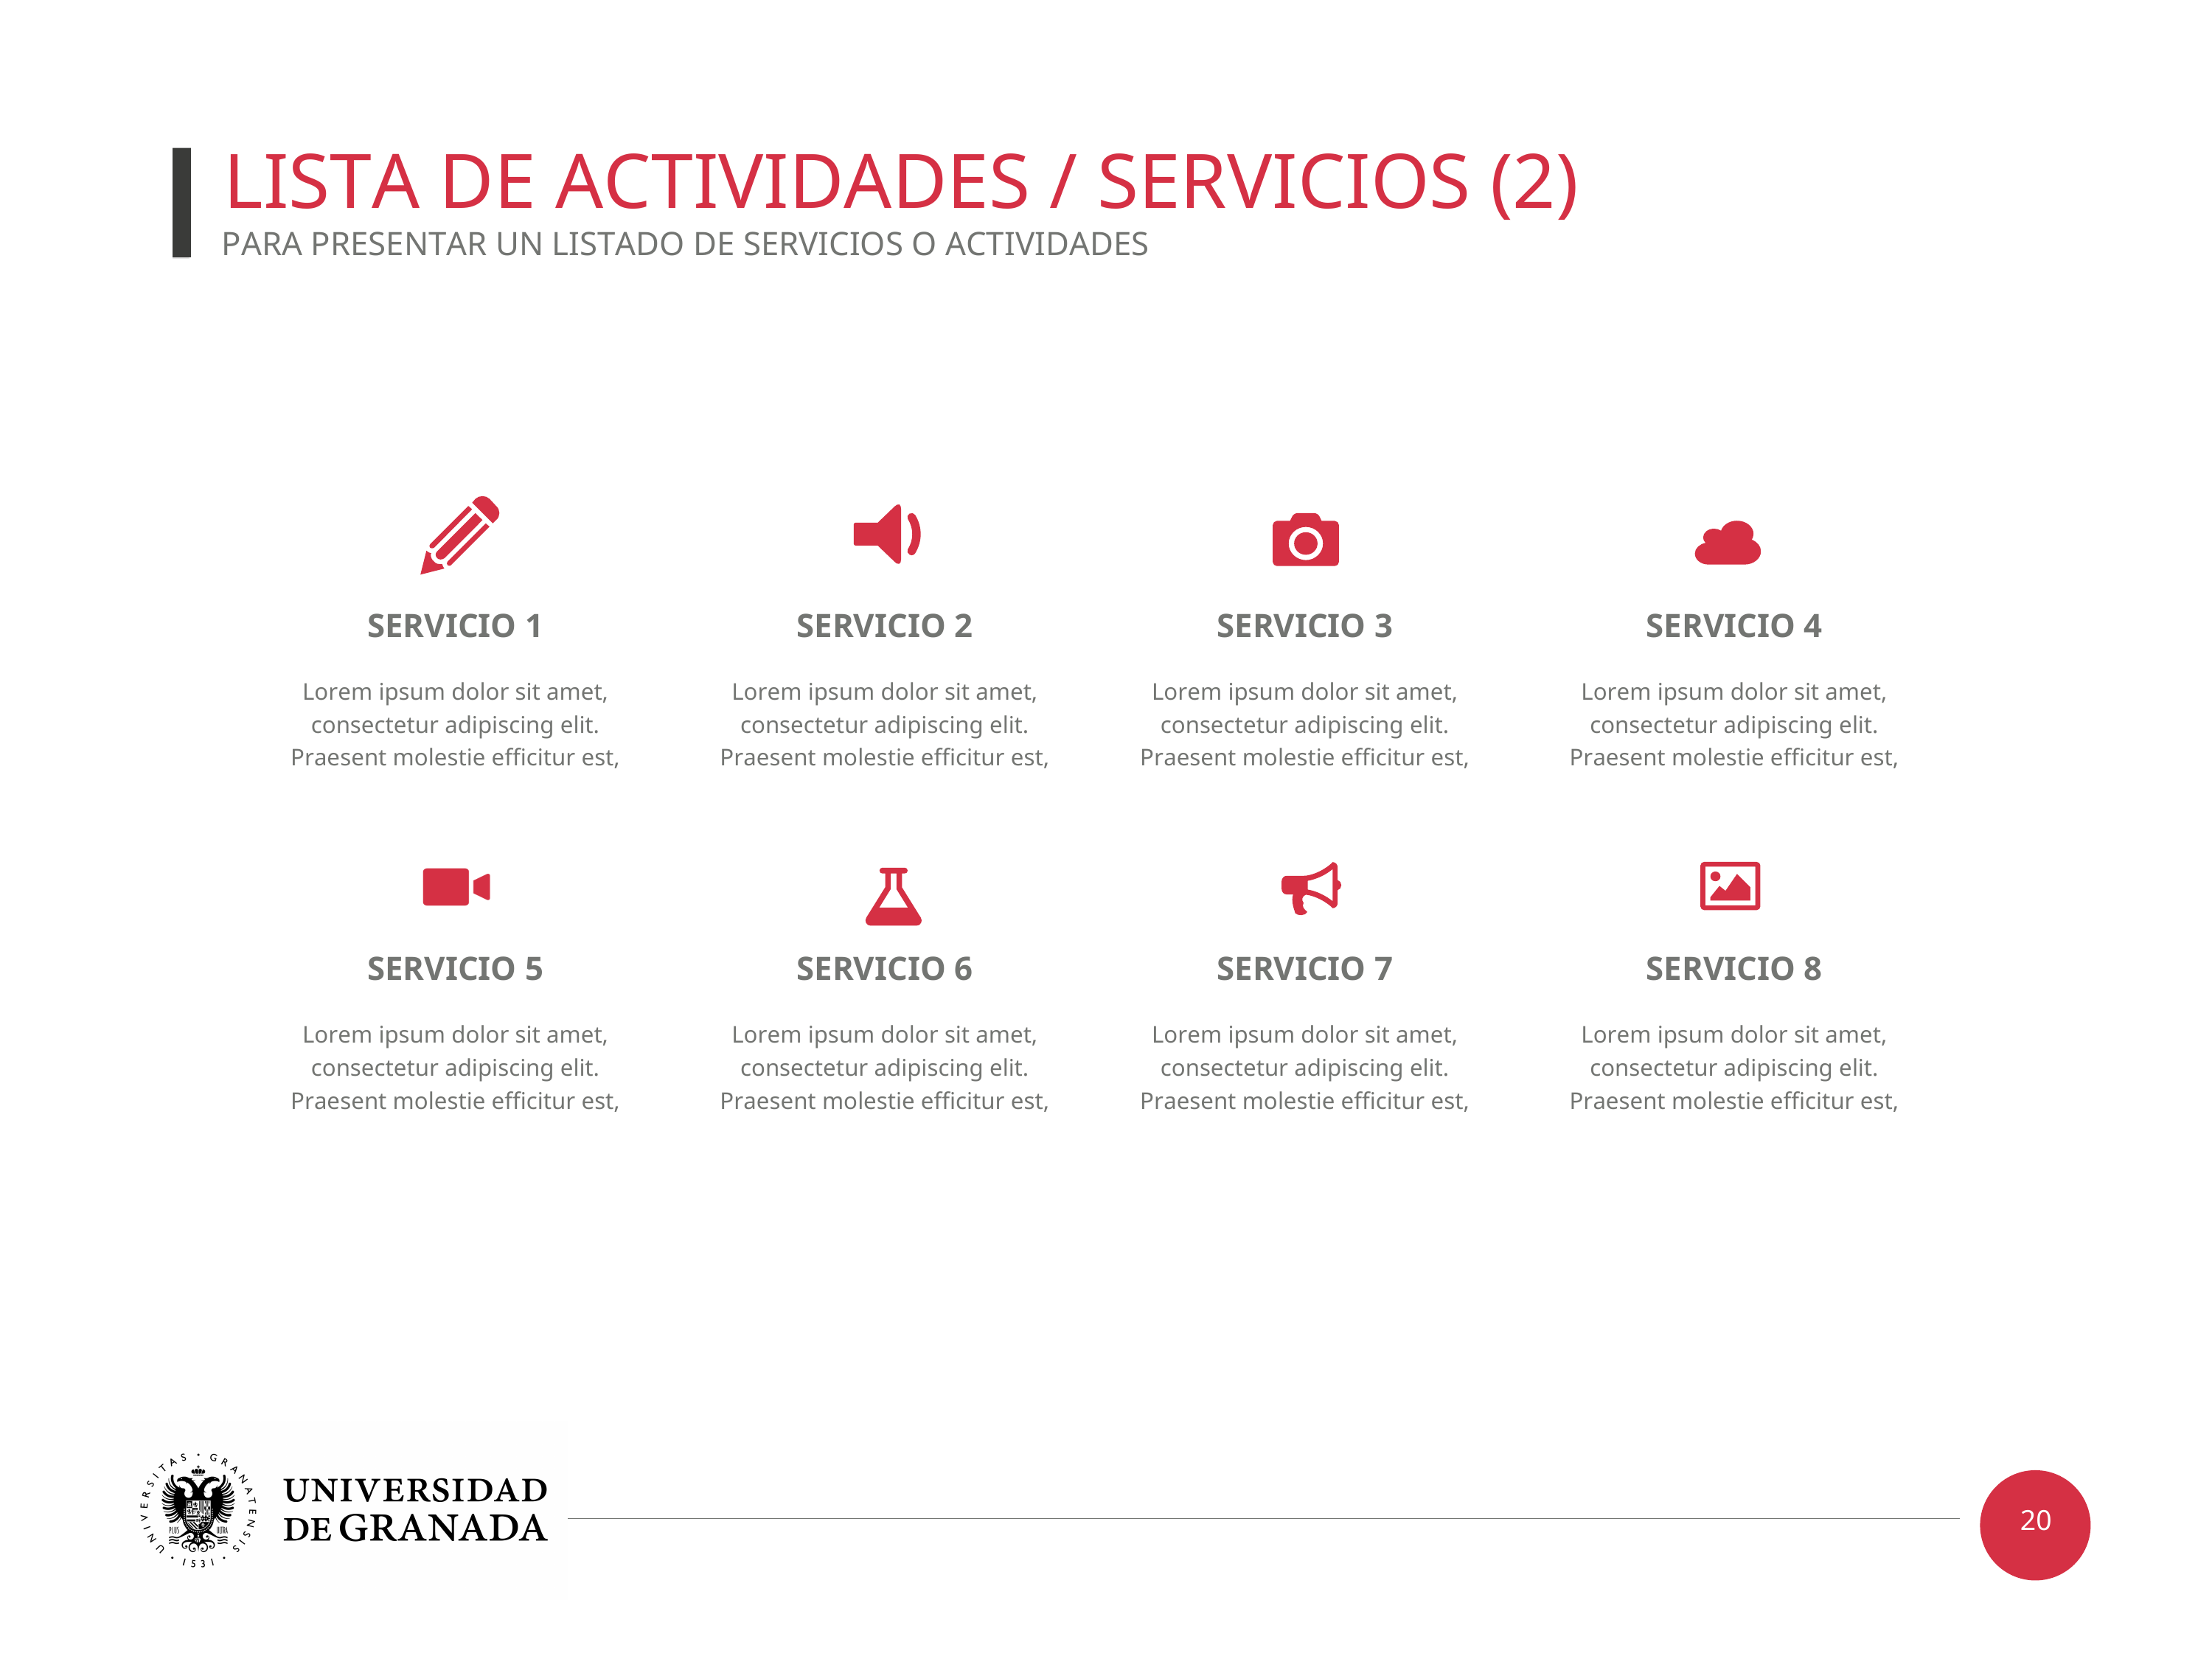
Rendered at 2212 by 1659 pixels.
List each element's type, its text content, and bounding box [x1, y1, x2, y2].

text_box SERVICIO 2 [691, 599, 1079, 650]
text_box Lorem ipsum dolor sit amet, consectetur adipiscing elit. Praesent molestie efficitur est, [262, 665, 650, 792]
text_box SERVICIO 6 [691, 942, 1079, 993]
text_box Lorem ipsum dolor sit amet, consectetur adipiscing elit. Praesent molestie efficitur est, [262, 1008, 650, 1135]
text_box SERVICIO 5 [262, 942, 650, 993]
text_box [1700, 861, 1761, 911]
text_box [907, 513, 921, 556]
text_box SERVICIO 4 [1540, 599, 1928, 650]
text_box Lorem ipsum dolor sit amet, consectetur adipiscing elit. Praesent molestie efficitur est, [1111, 665, 1499, 792]
picture [422, 868, 491, 906]
text_box [472, 495, 500, 524]
text_box LISTA DE ACTIVIDADES / SERVICIOS (2) [212, 127, 2063, 229]
text_box [173, 147, 191, 257]
text_box [429, 506, 473, 549]
text_box Lorem ipsum dolor sit amet, consectetur adipiscing elit. Praesent molestie efficitur est, [1540, 1008, 1928, 1135]
text_box SERVICIO 8 [1540, 942, 1928, 993]
text_box [1694, 521, 1761, 565]
text_box SERVICIO 1 [262, 599, 650, 650]
text_box Lorem ipsum dolor sit amet, consectetur adipiscing elit. Praesent molestie efficitur est, [1111, 1008, 1499, 1135]
text_box [420, 550, 445, 575]
text_box [1273, 512, 1339, 566]
text_box Lorem ipsum dolor sit amet, consectetur adipiscing elit. Praesent molestie efficitur est, [691, 1008, 1079, 1135]
picture [120, 1421, 568, 1600]
text_box PARA PRESENTAR UN LISTADO DE SERVICIOS O ACTIVIDADES [210, 218, 2061, 268]
text_box SERVICIO 7 [1111, 942, 1499, 993]
text_box [435, 512, 483, 560]
text_box Lorem ipsum dolor sit amet, consectetur adipiscing elit. Praesent molestie efficitur est, [691, 665, 1079, 792]
text_box [1281, 862, 1342, 916]
text_box [865, 867, 922, 926]
text_box [853, 504, 902, 564]
text_box SERVICIO 3 [1111, 599, 1499, 650]
text_box Lorem ipsum dolor sit amet, consectetur adipiscing elit. Praesent molestie efficitur est, [1540, 665, 1928, 792]
text_box [446, 523, 490, 566]
